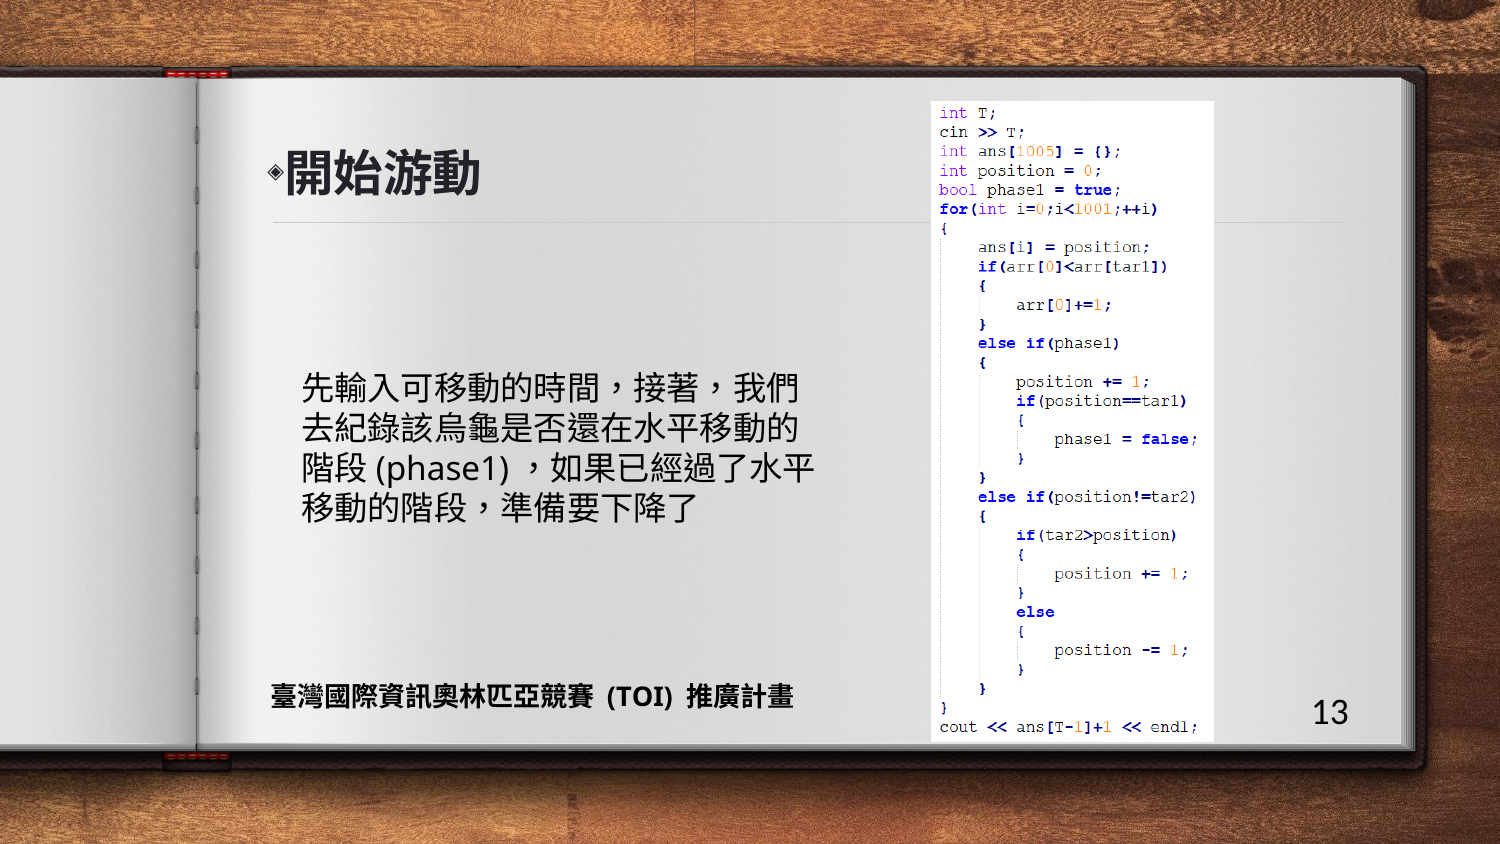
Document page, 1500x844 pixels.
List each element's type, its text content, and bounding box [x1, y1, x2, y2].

text_box 13 [1295, 672, 1386, 737]
text_box 先輸入可移動的時間，接著，我們去紀錄該烏龜是否還在水平移動的階段(phase1)，如果已經過了水平移動的階段，準備要下降了 [286, 359, 838, 537]
picture [931, 101, 1214, 742]
list 開始游動 [252, 126, 931, 216]
